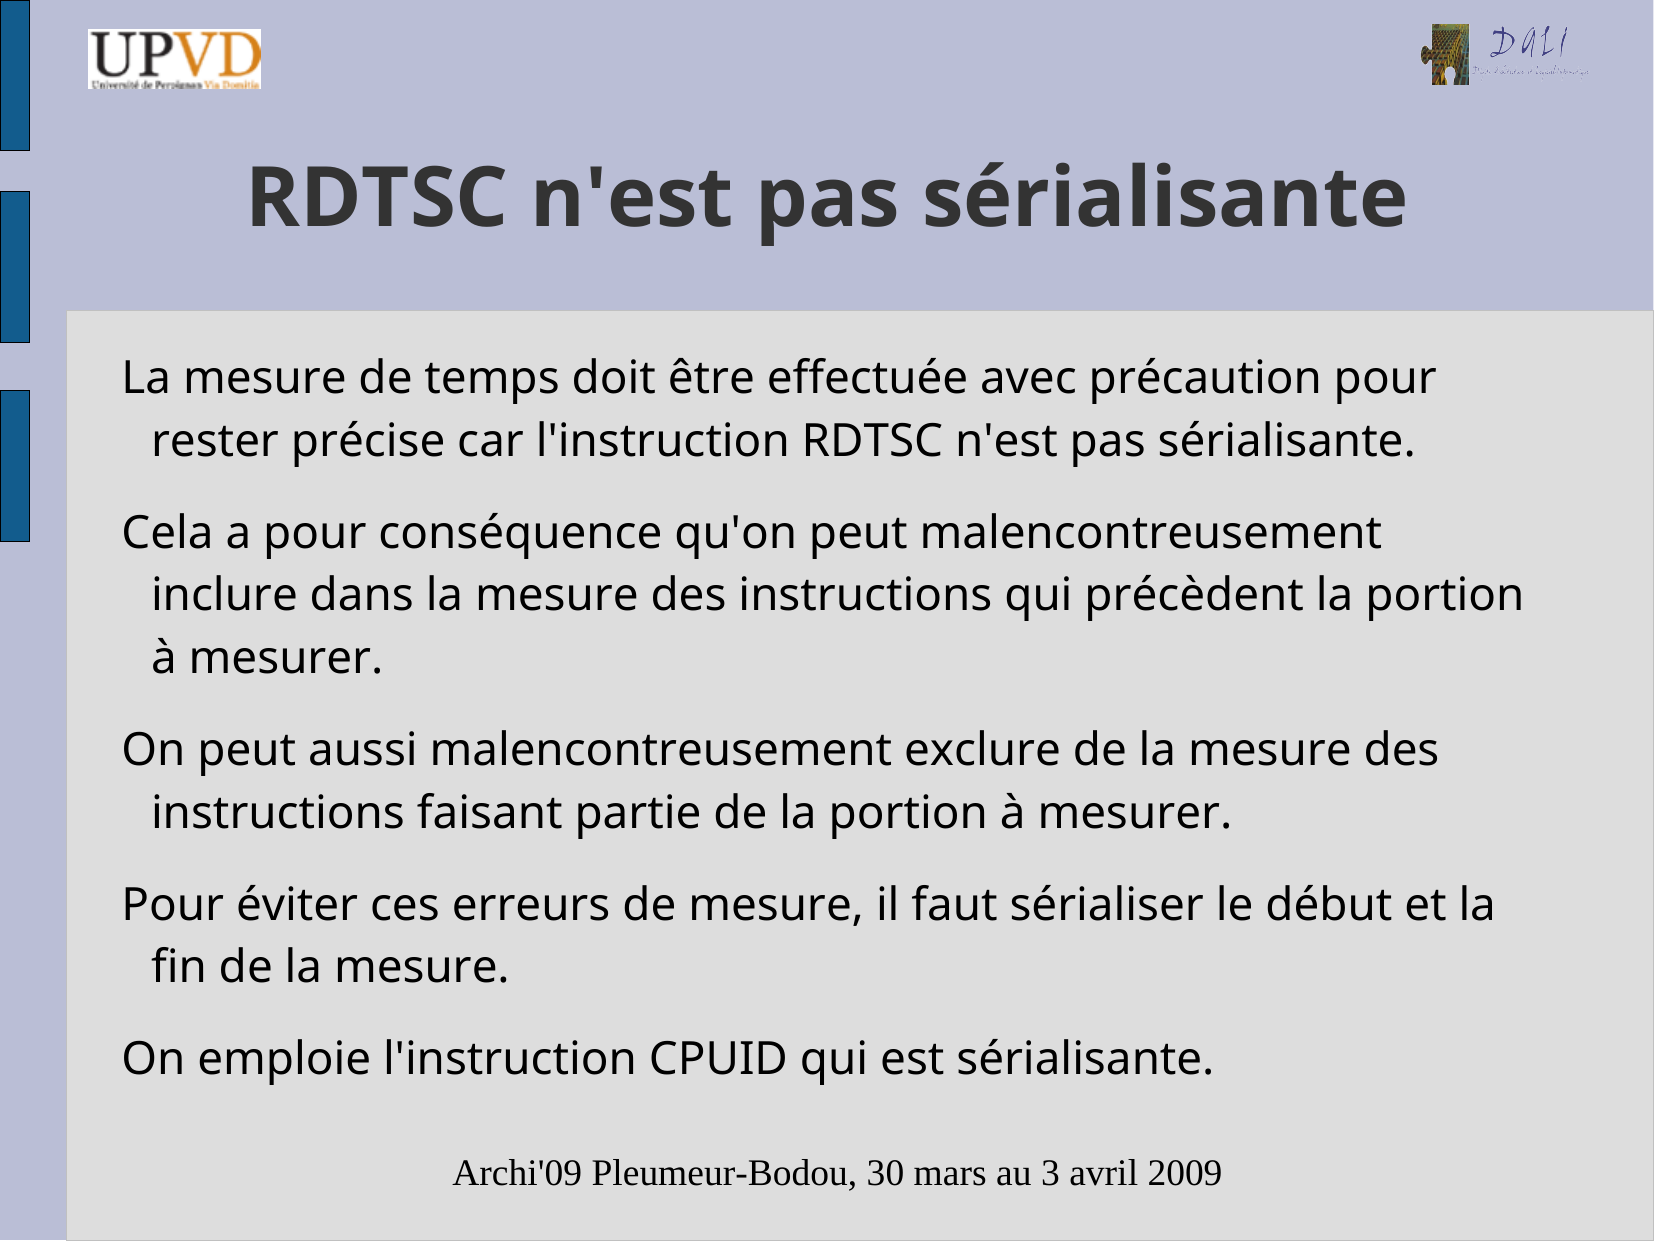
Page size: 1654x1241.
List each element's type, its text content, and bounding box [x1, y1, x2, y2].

text_box Archi'09 Pleumeur-Bodou, 30 mars au 3 avril 2009 [452, 1151, 1226, 1204]
picture [1420, 24, 1593, 85]
picture [88, 29, 261, 89]
title RDTSC n'est pas sérialisante [121, 91, 1534, 299]
list La mesure de temps doit être effectuée avec précaution pour rester précise car l'instruction RDTSC n'est pas sérialisante. Cela a pour conséquence qu'on peut malencontreusement inclure dans la mesure des instructions qui précèdent la portion à mesurer. On peut aussi malencontreusement exclure de la mesure des instructions faisant partie de la portion à mesurer. Pour éviter ces erreurs de mesure, il faut sérialiser le début et la fin de la mesure. On emploie l'instruction CPUID qui est sérialisante. [121, 344, 1534, 1127]
